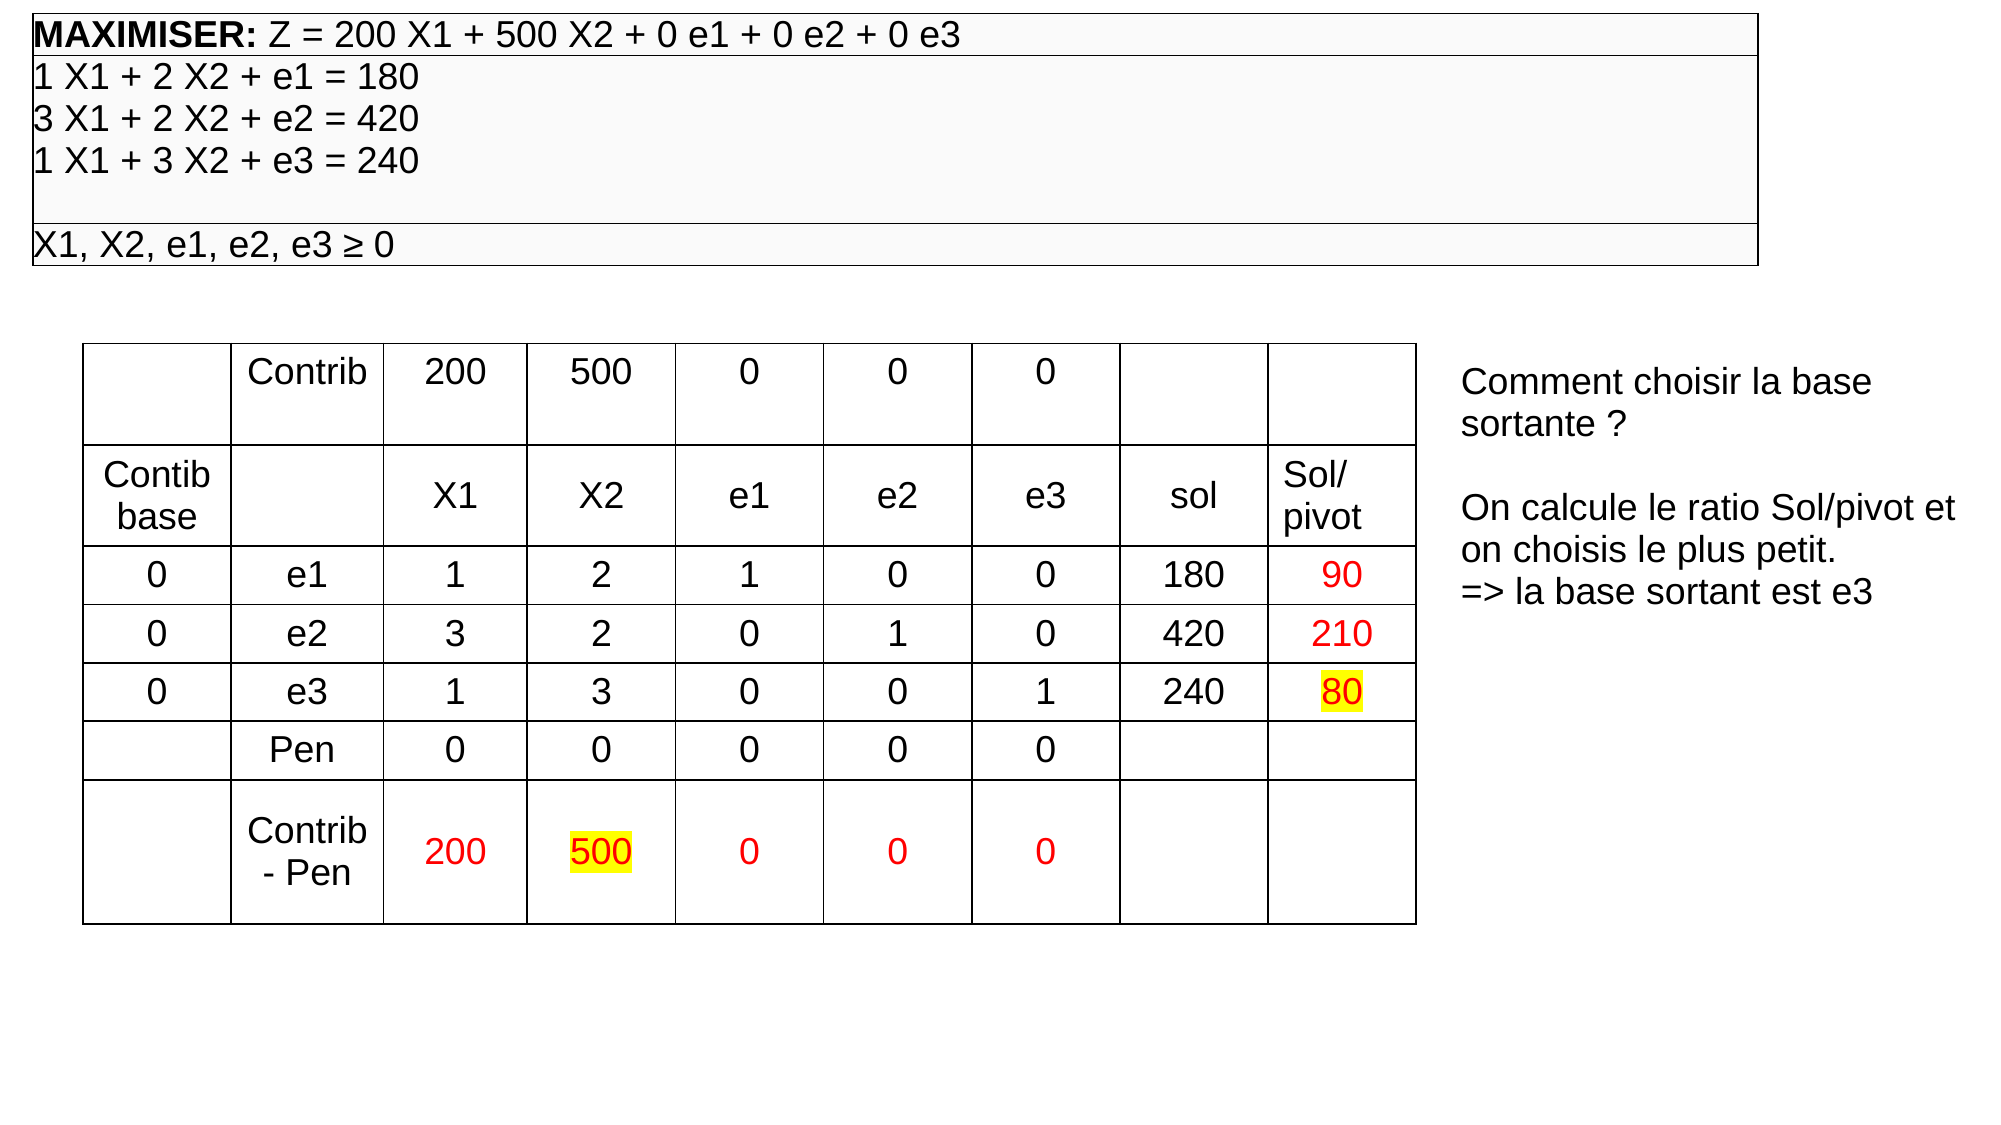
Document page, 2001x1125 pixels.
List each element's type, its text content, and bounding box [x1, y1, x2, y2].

table_cell e2 [232, 605, 383, 662]
table_header [1121, 344, 1267, 444]
table_cell 1 X1 + 2 X2 + e1 = 180 3 X1 + 2 X2 + e2 = 420 1 X1 + 3 X2 + e3 = 240 [34, 56, 1757, 223]
table_header [84, 344, 230, 444]
table_cell 0 [676, 664, 823, 720]
table_cell X1 [384, 446, 526, 545]
table_cell 1 [824, 605, 971, 662]
table_cell Contib base [84, 446, 230, 545]
table_cell [1269, 722, 1415, 779]
table_header [1269, 344, 1415, 444]
table_cell 0 [84, 605, 230, 662]
table_cell 0 [84, 547, 230, 604]
table_cell 1 [384, 547, 526, 604]
table_header 0 [824, 344, 971, 444]
table_header 200 [384, 344, 526, 444]
table_cell 0 [973, 722, 1119, 779]
table_cell 500 [528, 781, 675, 923]
table_cell 1 [676, 547, 823, 604]
table_cell 2 [528, 547, 675, 604]
table_cell e2 [824, 446, 971, 545]
table_cell 90 [1269, 547, 1415, 604]
table_cell 3 [528, 664, 675, 720]
table_cell Pen [232, 722, 383, 779]
table_cell e3 [973, 446, 1119, 545]
table_cell [1269, 781, 1415, 923]
table_cell 420 [1121, 605, 1267, 662]
table_header Contrib [232, 344, 383, 444]
table_cell [1121, 722, 1267, 779]
table_header MAXIMISER: Z = 200 X1 + 500 X2 + 0 e1 + 0 e2 + 0 e3 [34, 14, 1757, 55]
table_cell e1 [676, 446, 823, 545]
table_cell 0 [676, 781, 823, 923]
table_cell 1 [384, 664, 526, 720]
table_cell [232, 446, 383, 545]
table_cell [84, 781, 230, 923]
table_cell 0 [676, 605, 823, 662]
table_cell 180 [1121, 547, 1267, 604]
table_header 500 [528, 344, 675, 444]
table_cell 0 [824, 547, 971, 604]
table_cell 0 [824, 781, 971, 923]
table_cell 210 [1269, 605, 1415, 662]
table_cell 0 [528, 722, 675, 779]
table_cell 200 [384, 781, 526, 923]
text_box Comment choisir la base sortante ? On calcule le ratio Sol/pivot et on choisis le plus petit. => la base sortant est e3 [1446, 352, 1988, 901]
table_cell e3 [232, 664, 383, 720]
table_cell 2 [528, 605, 675, 662]
table_cell X2 [528, 446, 675, 545]
table_cell X1, X2, e1, e2, e3 ≥ 0 [34, 224, 1757, 265]
table_cell 0 [973, 547, 1119, 604]
table_cell [1121, 781, 1267, 923]
table_cell 0 [973, 781, 1119, 923]
table_cell 0 [676, 722, 823, 779]
table_cell 80 [1269, 664, 1415, 720]
table_cell 3 [384, 605, 526, 662]
table_cell 0 [84, 664, 230, 720]
table_cell sol [1121, 446, 1267, 545]
table_header 0 [973, 344, 1119, 444]
table_header 0 [676, 344, 823, 444]
table_cell Contrib - Pen [232, 781, 383, 923]
table_cell 0 [973, 605, 1119, 662]
table_cell 0 [384, 722, 526, 779]
table_cell 240 [1121, 664, 1267, 720]
table_cell [84, 722, 230, 779]
table_cell e1 [232, 547, 383, 604]
table_cell Sol/pivot [1269, 446, 1415, 545]
table_cell 0 [824, 664, 971, 720]
table_cell 0 [824, 722, 971, 779]
table_cell 1 [973, 664, 1119, 720]
